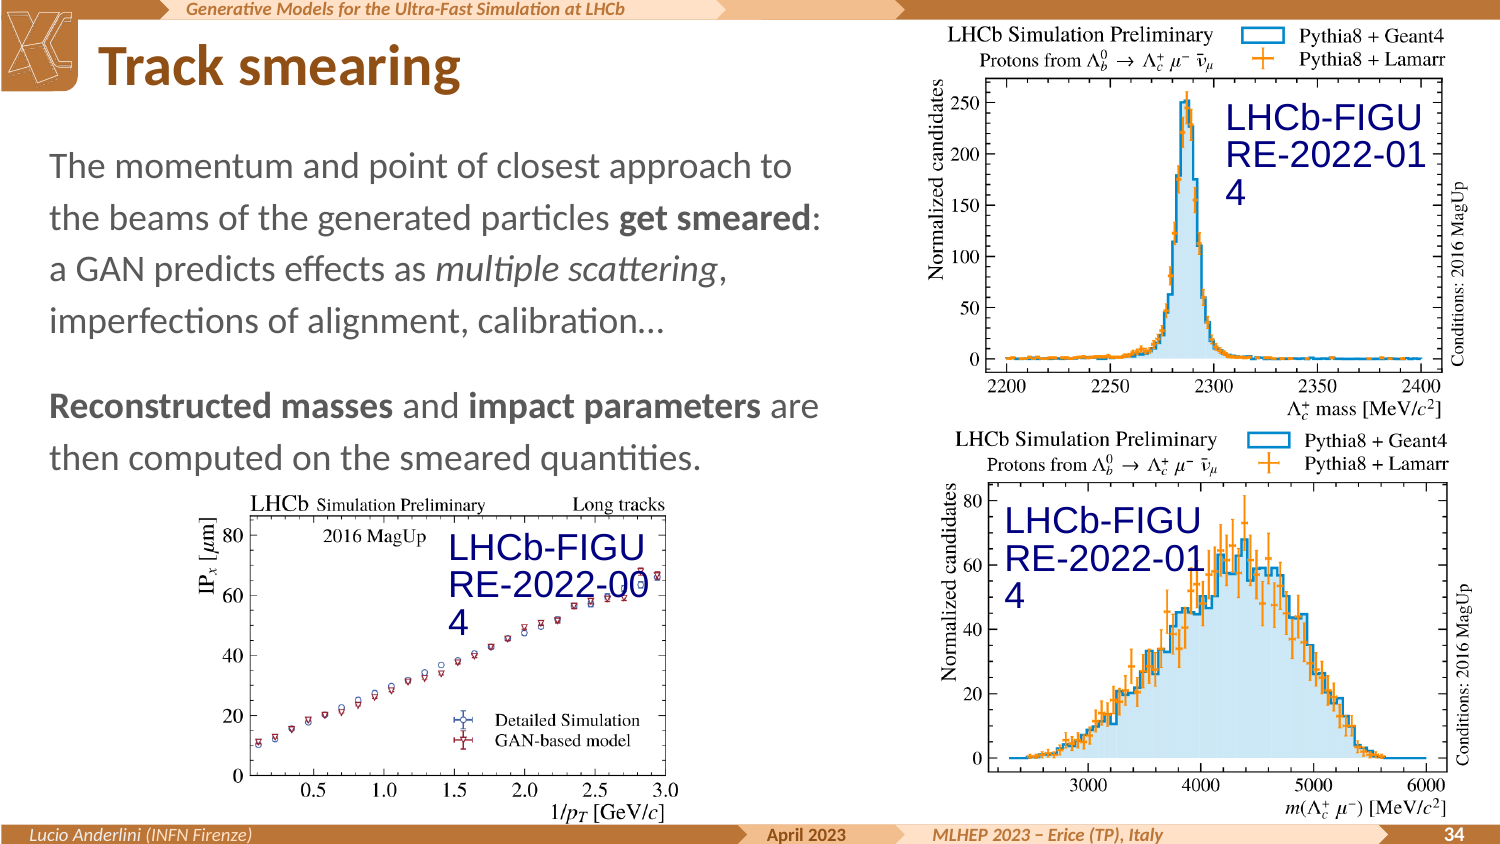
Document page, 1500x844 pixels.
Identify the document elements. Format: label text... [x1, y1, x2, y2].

text_box LHCb-FIGURE-2022-014 [989, 481, 1238, 557]
slide_number <number> [1389, 801, 1480, 844]
text_box LHCb-FIGURE-2022-004 [433, 507, 682, 583]
text_box LHCb-FIGURE-2022-014 [1210, 77, 1459, 153]
picture [919, 22, 1475, 824]
title Track smearing [83, 12, 845, 107]
picture [180, 481, 704, 824]
list The momentum and point of closest approach to the beams of the generated particles get smeared: a GAN predicts effects as multiple scattering, imperfections of alignment, calibration… Reconstructed masses and impact parameters are then computed on the smeared quantities. [34, 118, 859, 531]
